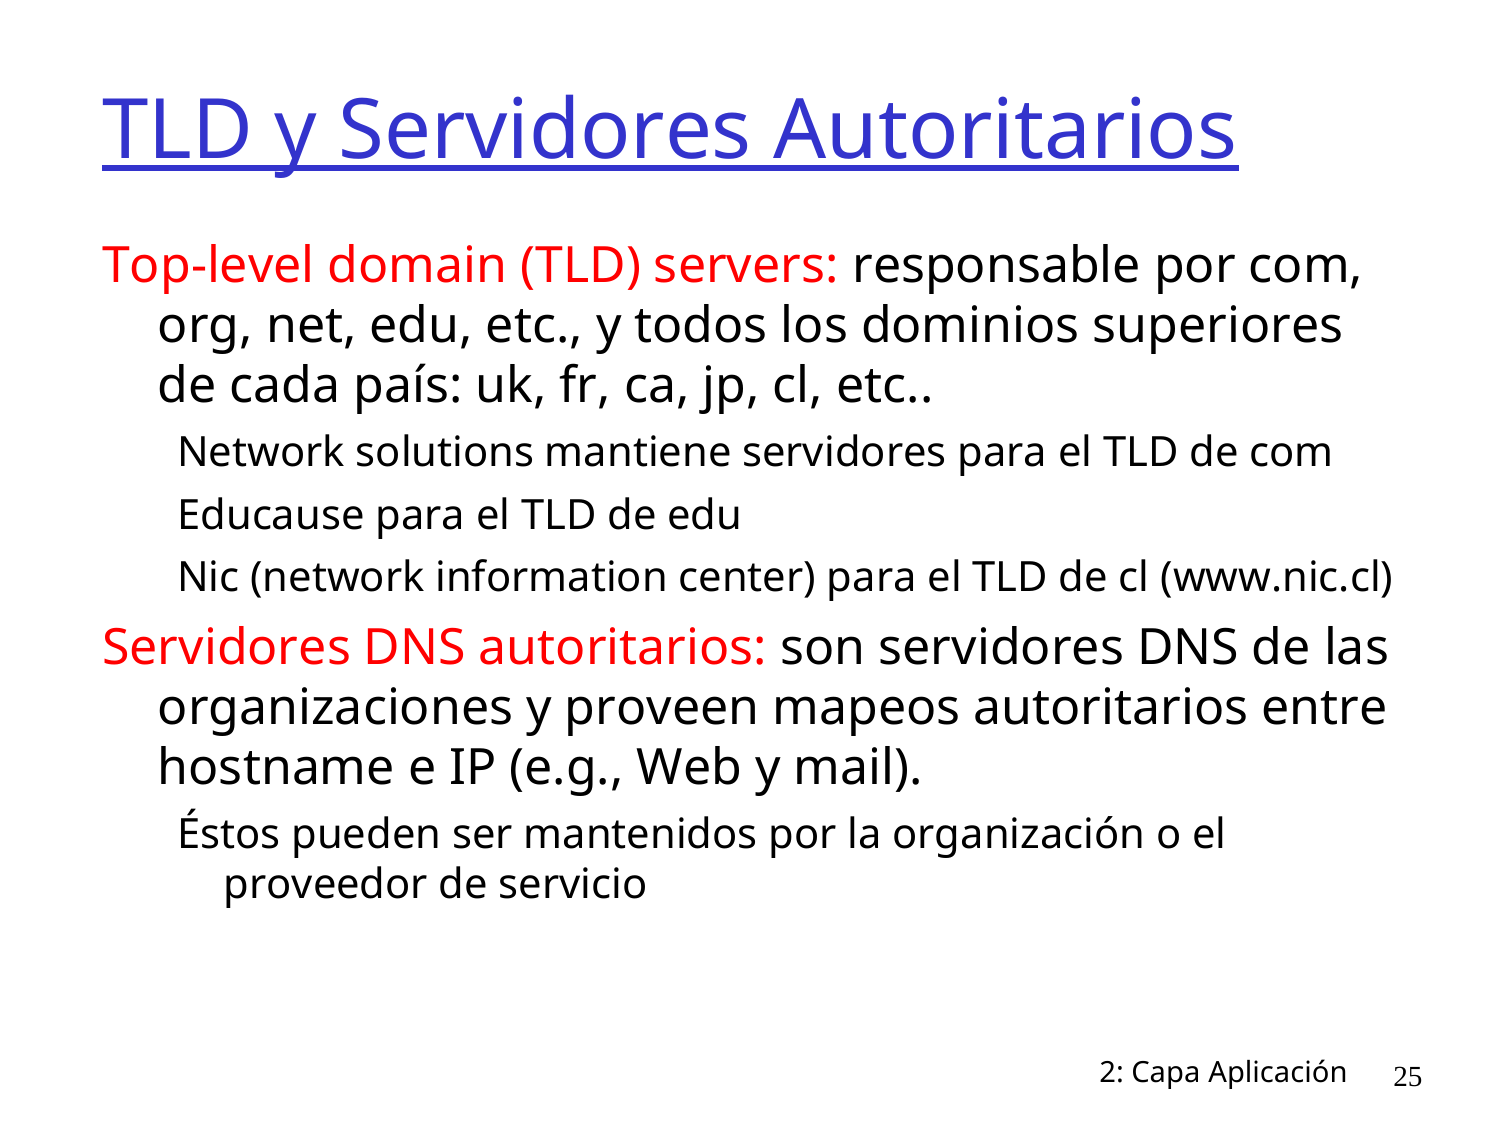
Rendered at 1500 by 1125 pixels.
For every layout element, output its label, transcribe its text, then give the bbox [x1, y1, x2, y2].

text_box Top-level domain (TLD) servers: responsable por com, org, net, edu, etc., y todos los dominios superiores de cada país: uk, fr, ca, jp, cl, etc.. Network solutions mantiene servidores para el TLD de com Educause para el TLD de edu Nic (network information center) para el TLD de cl (www.nic.cl)‏ Servidores DNS autoritarios: son servidores DNS de las organizaciones y proveen mapeos autoritarios entre hostname e IP (e.g., Web y mail). Éstos pueden ser mantenidos por la organización o el proveedor de servicio [87, 224, 1427, 1065]
text_box TLD y Servidores Autoritarios [87, 37, 1363, 224]
